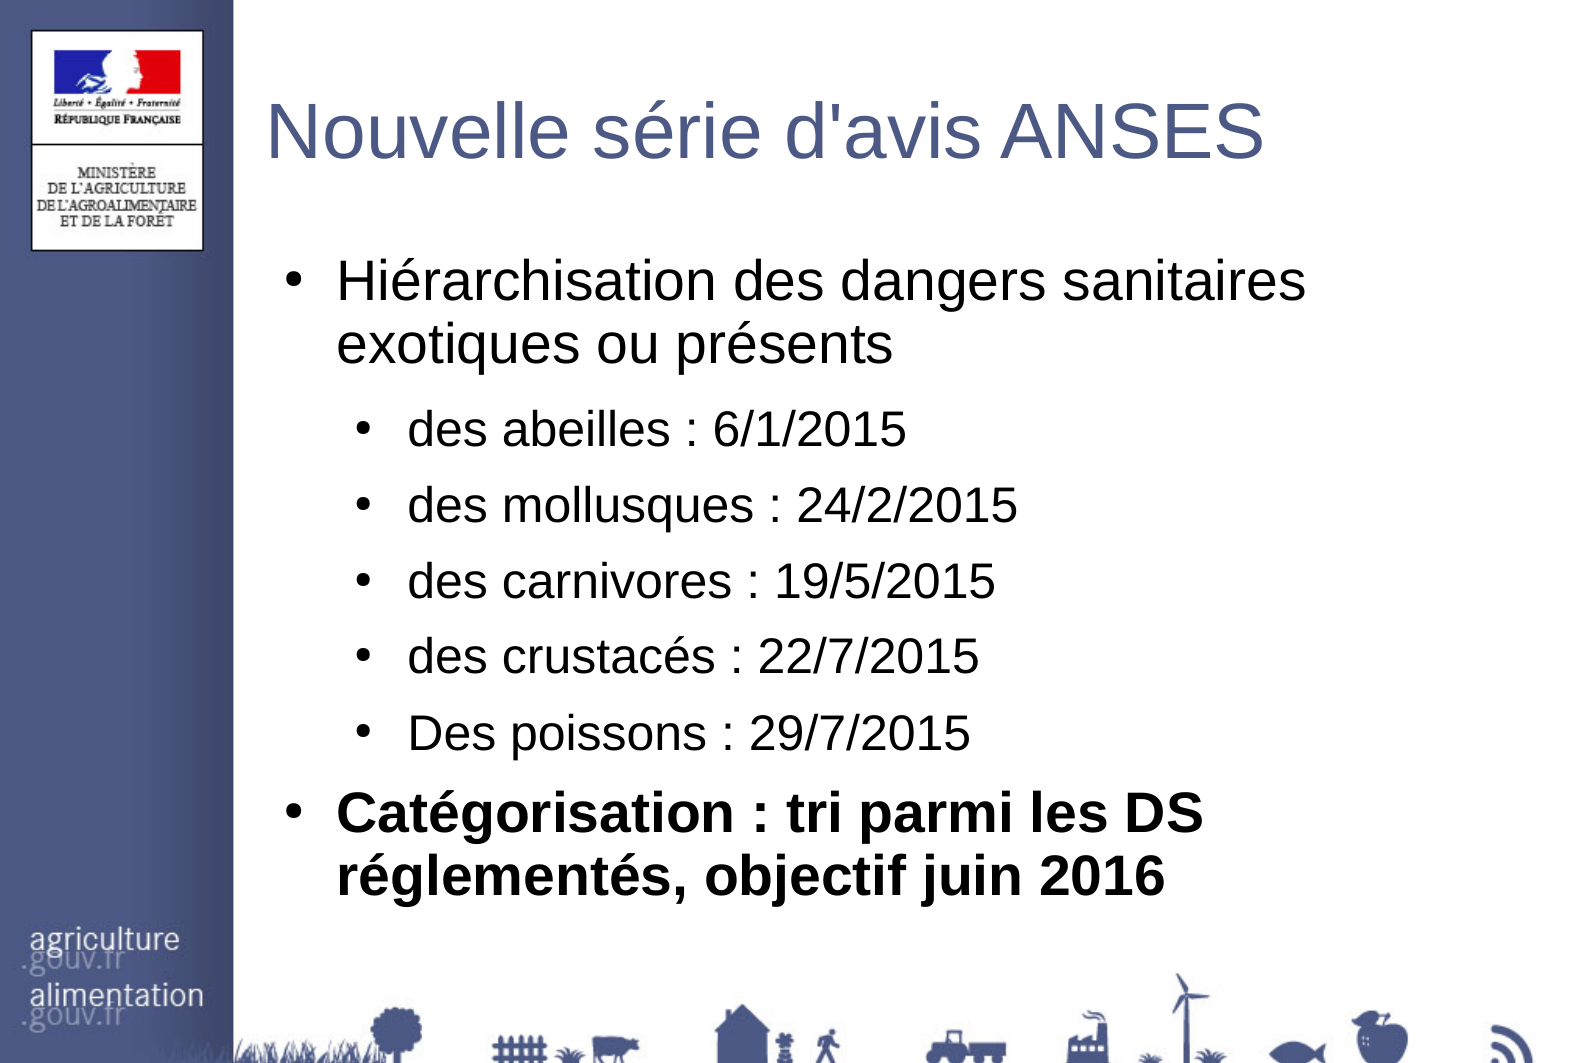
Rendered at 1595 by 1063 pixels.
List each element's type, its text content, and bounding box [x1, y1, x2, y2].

picture [0, 0, 1595, 1063]
list Hiérarchisation des dangers sanitaires exotiques ou présents des abeilles : 6/1/2015 des mollusques : 24/2/2015 des carnivores : 19/5/2015 des crustacés : 22/7/2015 Des poissons : 29/7/2015 Catégorisation : tri parmi les DS réglementés, objectif juin 2016 [265, 248, 1536, 911]
title Nouvelle série d'avis ANSES [265, 42, 1536, 220]
